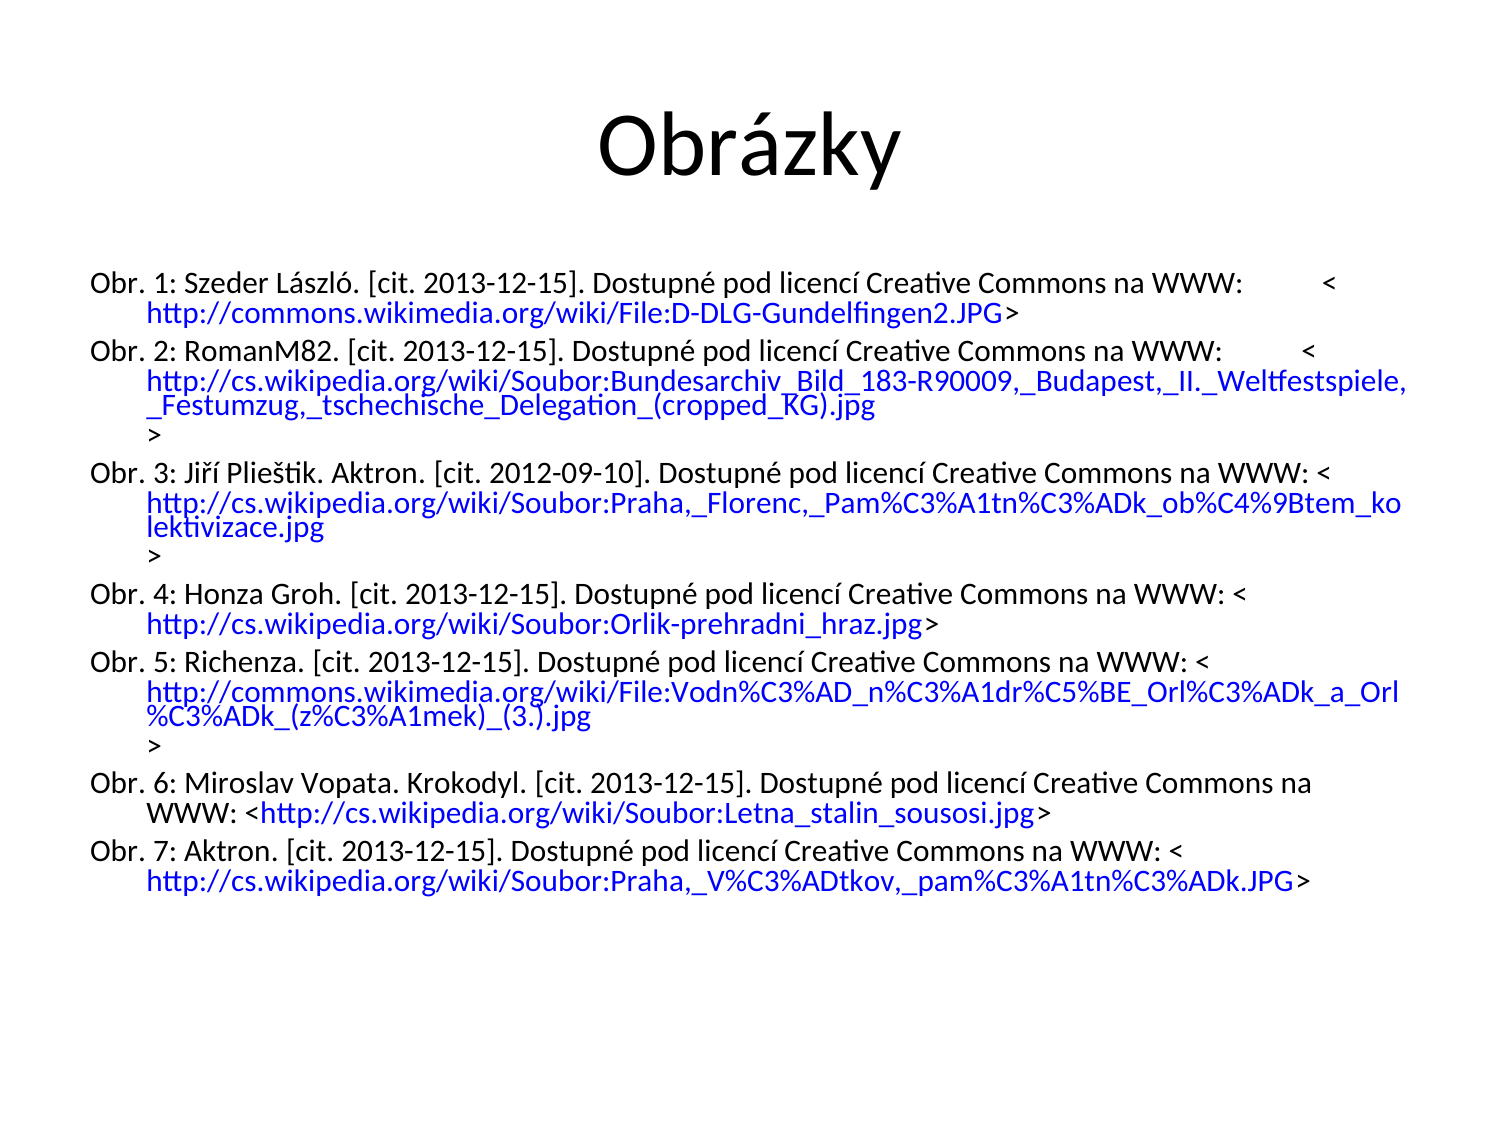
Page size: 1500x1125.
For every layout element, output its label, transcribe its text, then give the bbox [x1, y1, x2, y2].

title Obrázky [75, 45, 1426, 233]
list Obr. 1: Szeder László. [cit. 2013-12-15]. Dostupné pod licencí Creative Commons na WWW: <http://commons.wikimedia.org/wiki/File:D-DLG-Gundelfingen2.JPG> Obr. 2: RomanM82. [cit. 2013-12-15]. Dostupné pod licencí Creative Commons na WWW: <http://cs.wikipedia.org/wiki/Soubor:Bundesarchiv_Bild_183-R90009,_Budapest,_II._Weltfestspiele,_Festumzug,_tschechische_Delegation_(cropped_KG).jpg> Obr. 3: Jiří Plieštik. Aktron. [cit. 2012-09-10]. Dostupné pod licencí Creative Commons na WWW: <http://cs.wikipedia.org/wiki/Soubor:Praha,_Florenc,_Pam%C3%A1tn%C3%ADk_ob%C4%9Btem_kolektivizace.jpg> Obr. 4: Honza Groh. [cit. 2013-12-15]. Dostupné pod licencí Creative Commons na WWW: <http://cs.wikipedia.org/wiki/Soubor:Orlik-prehradni_hraz.jpg> Obr. 5: Richenza. [cit. 2013-12-15]. Dostupné pod licencí Creative Commons na WWW: <http://commons.wikimedia.org/wiki/File:Vodn%C3%AD_n%C3%A1dr%C5%BE_Orl%C3%ADk_a_Orl%C3%ADk_(z%C3%A1mek)_(3.).jpg> Obr. 6: Miroslav Vopata. Krokodyl. [cit. 2013-12-15]. Dostupné pod licencí Creative Commons na WWW: <http://cs.wikipedia.org/wiki/Soubor:Letna_stalin_sousosi.jpg> Obr. 7: Aktron. [cit. 2013-12-15]. Dostupné pod licencí Creative Commons na WWW: <http://cs.wikipedia.org/wiki/Soubor:Praha,_V%C3%ADtkov,_pam%C3%A1tn%C3%ADk.JPG> [75, 262, 1426, 1006]
